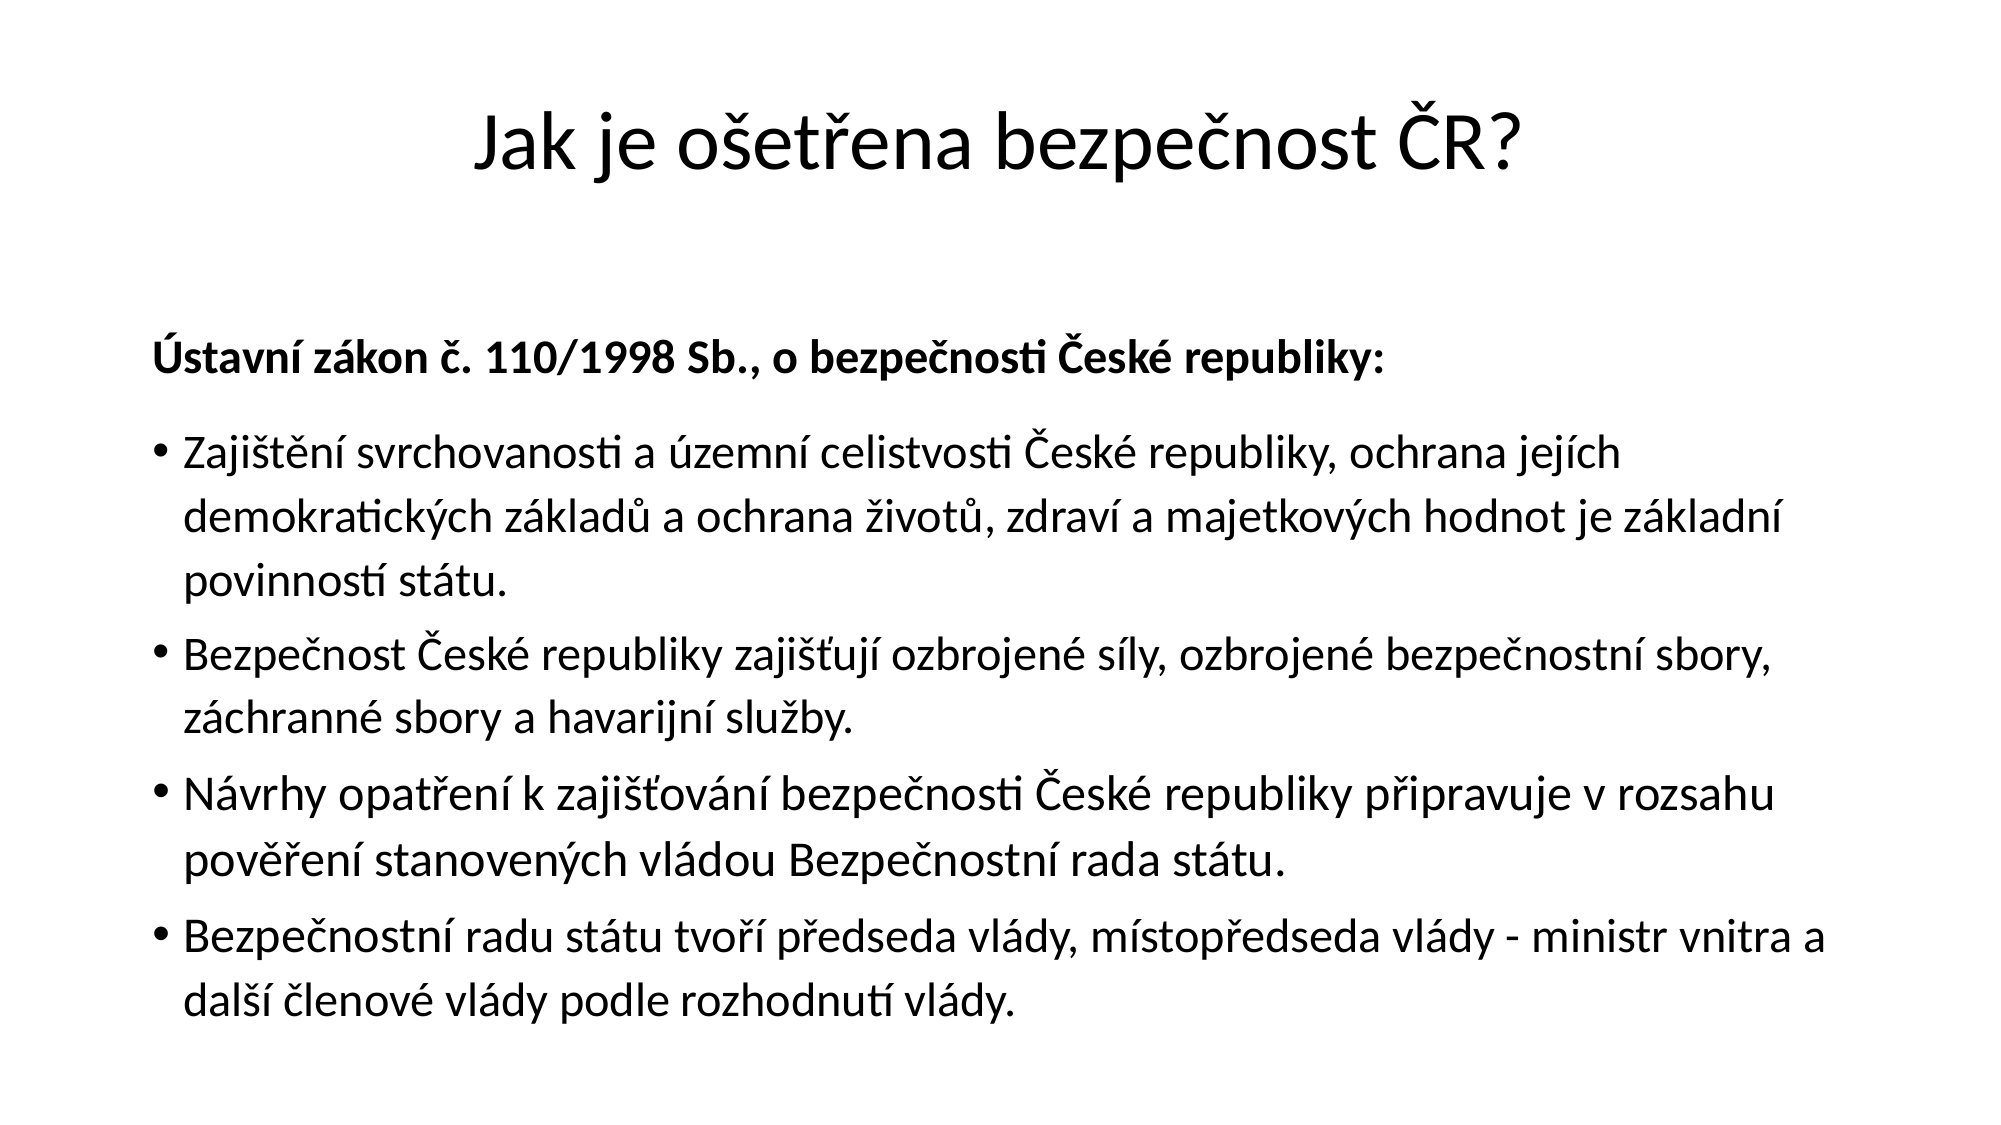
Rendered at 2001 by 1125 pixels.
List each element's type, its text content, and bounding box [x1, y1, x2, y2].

title Jak je ošetřena bezpečnost ČR? [137, 59, 1863, 225]
list Ústavní zákon č. 110/1998 Sb., o bezpečnosti České republiky: Zajištění svrchovanosti a územní celistvosti České republiky, ochrana jejích demokratických základů a ochrana životů, zdraví a majetkových hodnot je základní povinností státu. Bezpečnost České republiky zajišťují ozbrojené síly, ozbrojené bezpečnostní sbory, záchranné sbory a havarijní služby. Návrhy opatření k zajišťování bezpečnosti České republiky připravuje v rozsahu pověření stanovených vládou Bezpečnostní rada státu. Bezpečnostní radu státu tvoří předseda vlády, místopředseda vlády - ministr vnitra a další členové vlády podle rozhodnutí vlády. [137, 312, 1863, 1042]
